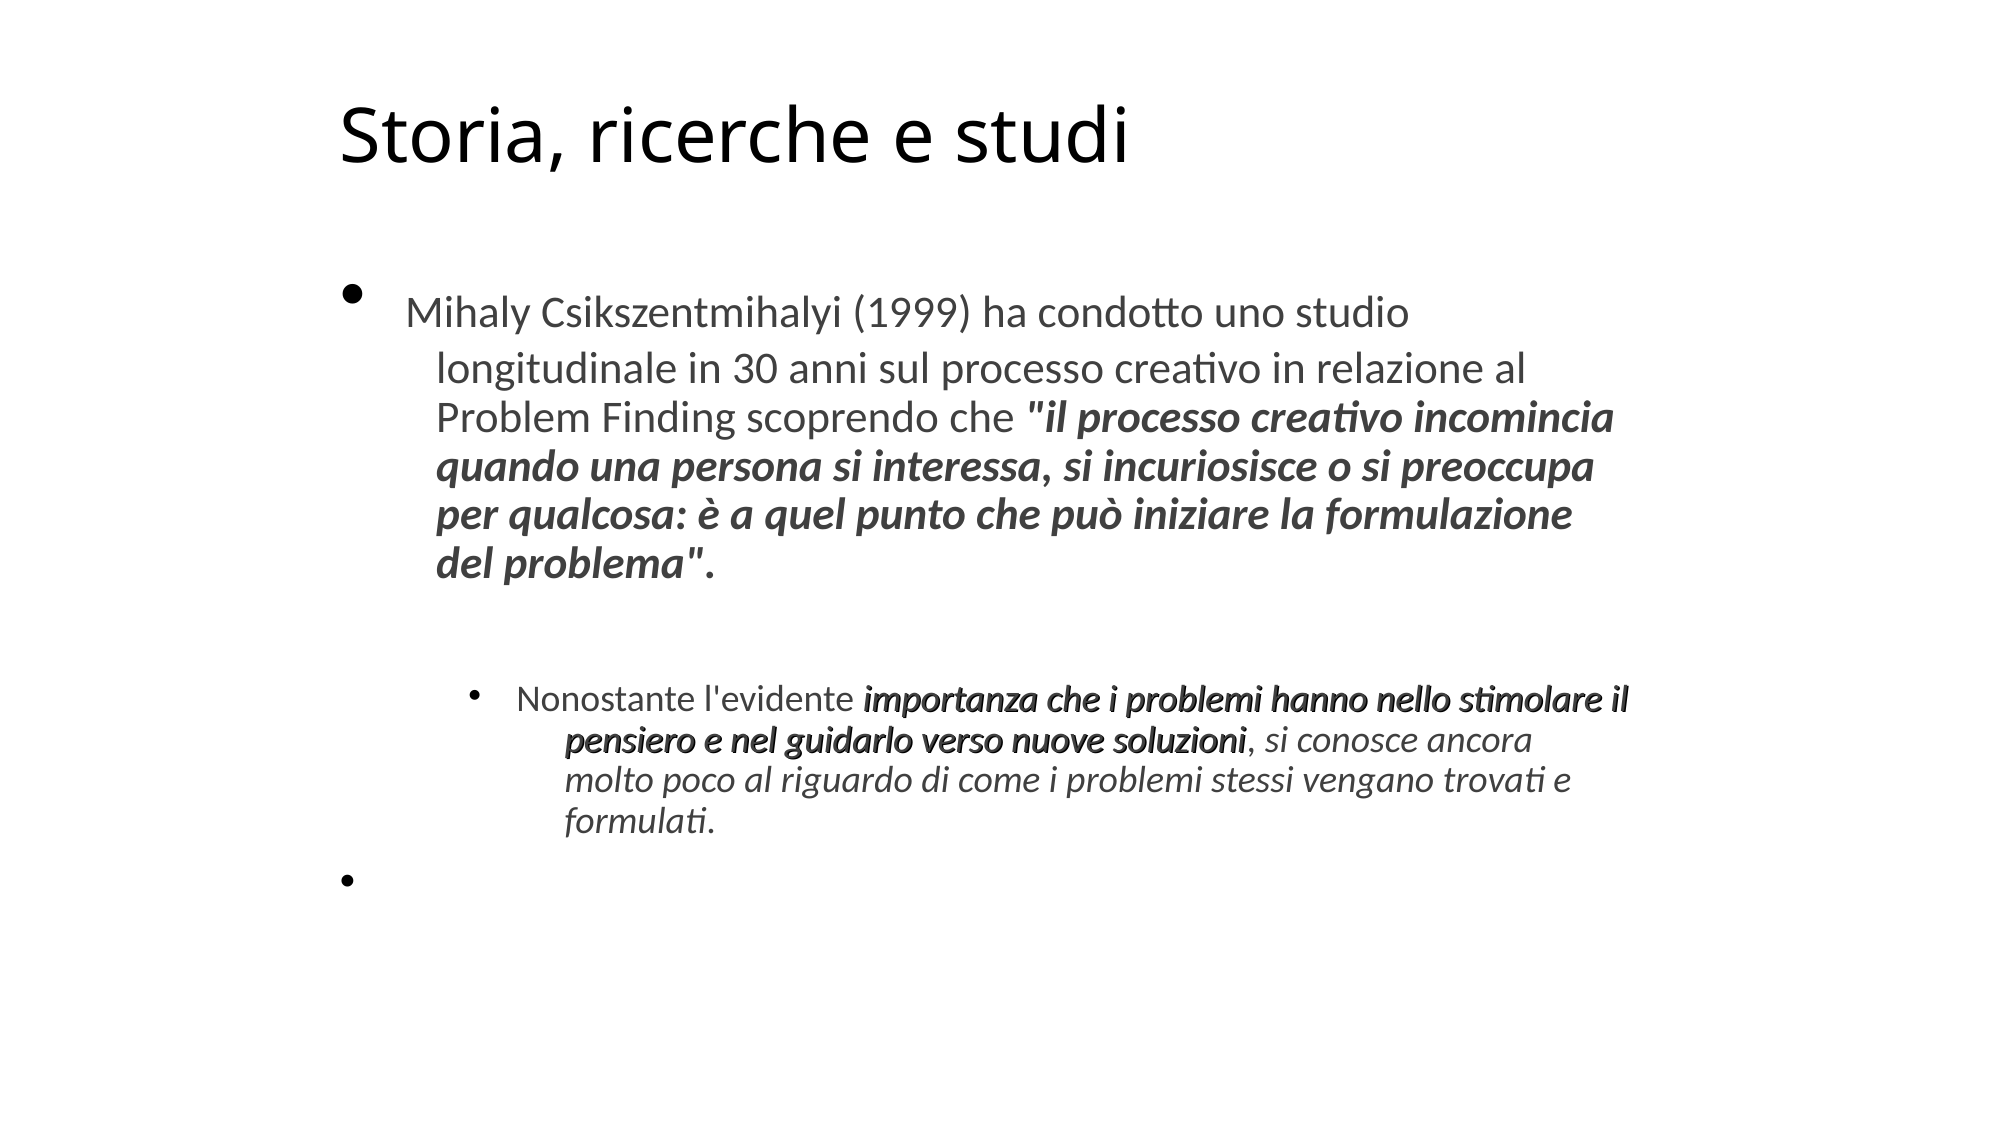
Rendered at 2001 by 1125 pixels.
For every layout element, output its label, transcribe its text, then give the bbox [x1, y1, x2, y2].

title Storia, ricerche e studi [324, 44, 1675, 233]
list Mihaly Csikszentmihalyi (1999) ha condotto uno studio longitudinale in 30 anni sul processo creativo in relazione al Problem Finding scoprendo che "il processo creativo incomincia quando una persona si interessa, si incuriosisce o si preoccupa per qualcosa: è a quel punto che può iniziare la formulazione del problema". Nonostante l'evidente importanza che i problemi hanno nello stimolare il pensiero e nel guidarlo verso nuove soluzioni, si conosce ancora molto poco al riguardo di come i problemi stessi vengano trovati e formulati. [292, 257, 1645, 916]
